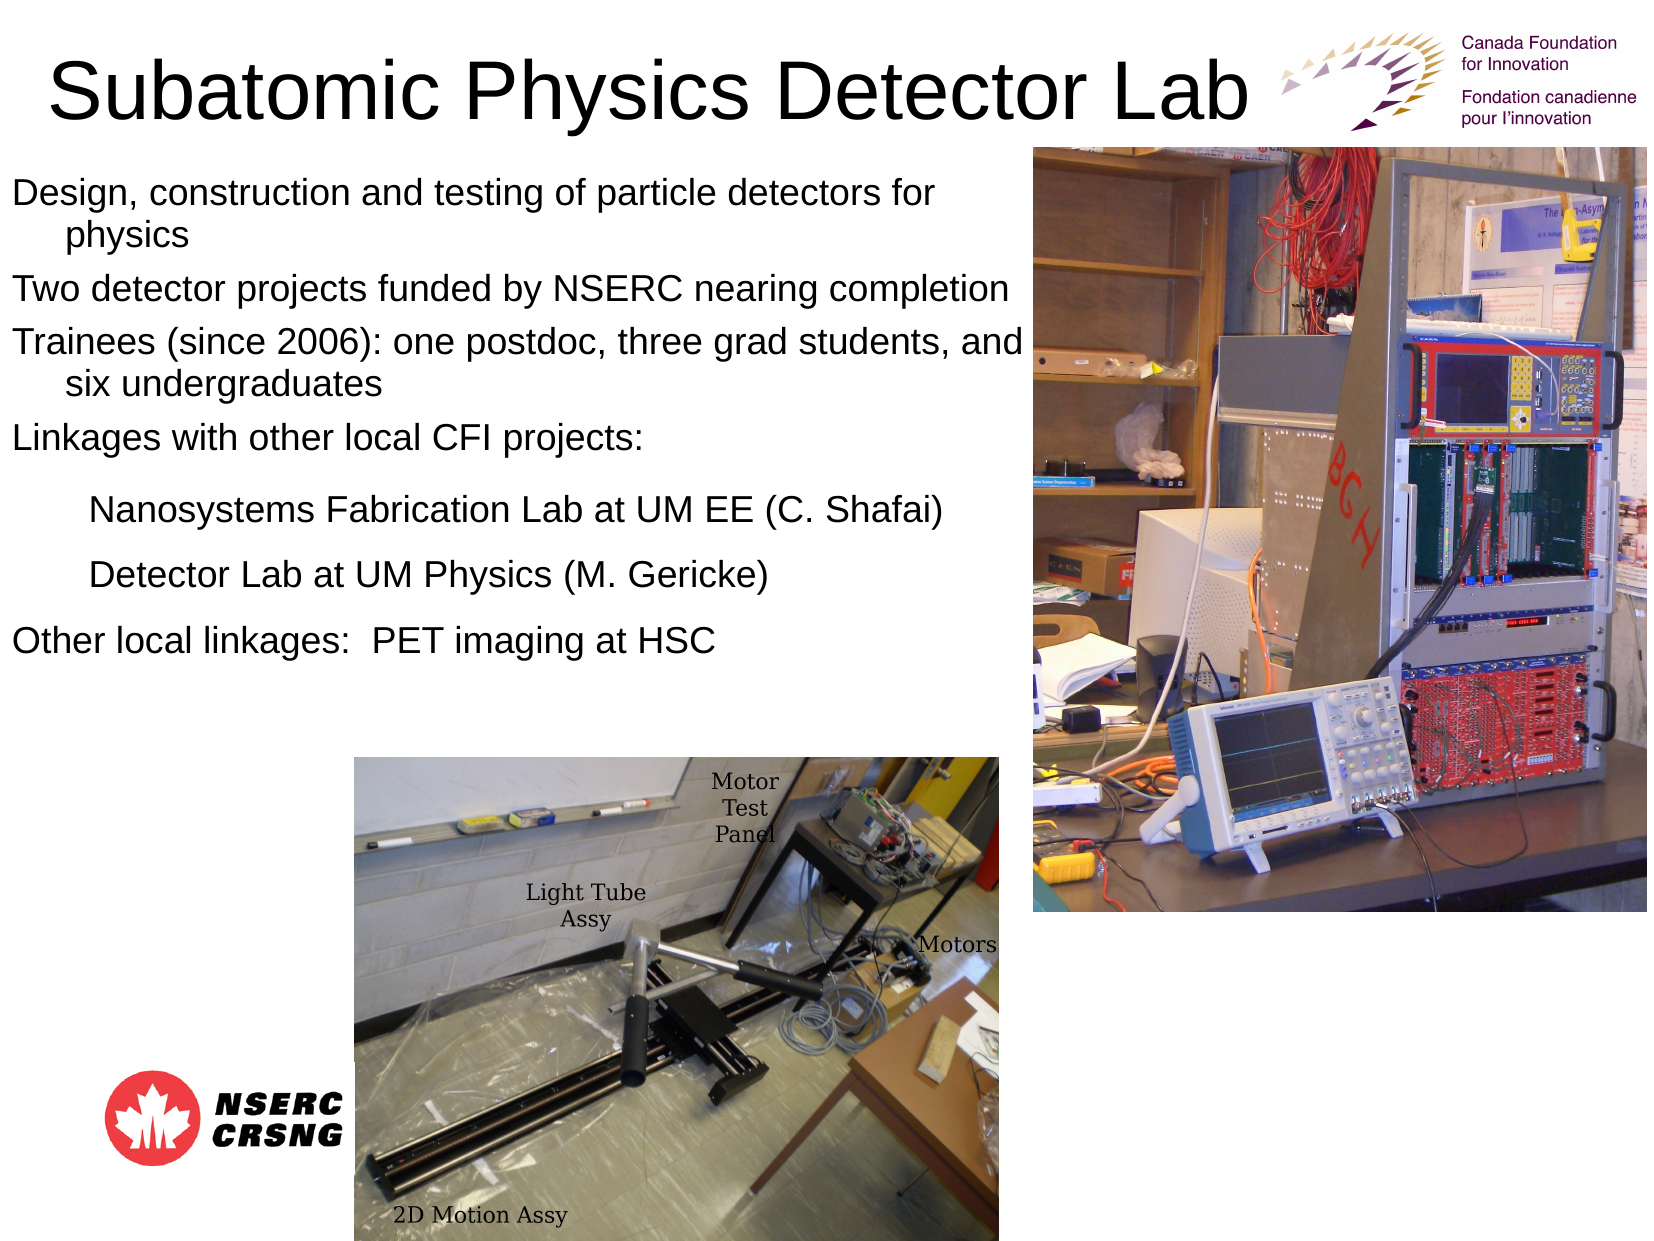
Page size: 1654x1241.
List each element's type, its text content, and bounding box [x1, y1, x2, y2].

title Subatomic Physics Detector Lab [0, 38, 1300, 143]
picture [100, 757, 999, 1241]
picture [1276, 27, 1641, 137]
picture [1033, 147, 1647, 912]
list Design, construction and testing of particle detectors for physics Two detector projects funded by NSERC nearing completion Trainees (since 2006): one postdoc, three grad students, and six undergraduates Linkages with other local CFI projects: Nanosystems Fabrication Lab at UM EE (C. Shafai) Detector Lab at UM Physics (M. Gericke) Other local linkages: PET imaging at HSC [0, 171, 1034, 976]
